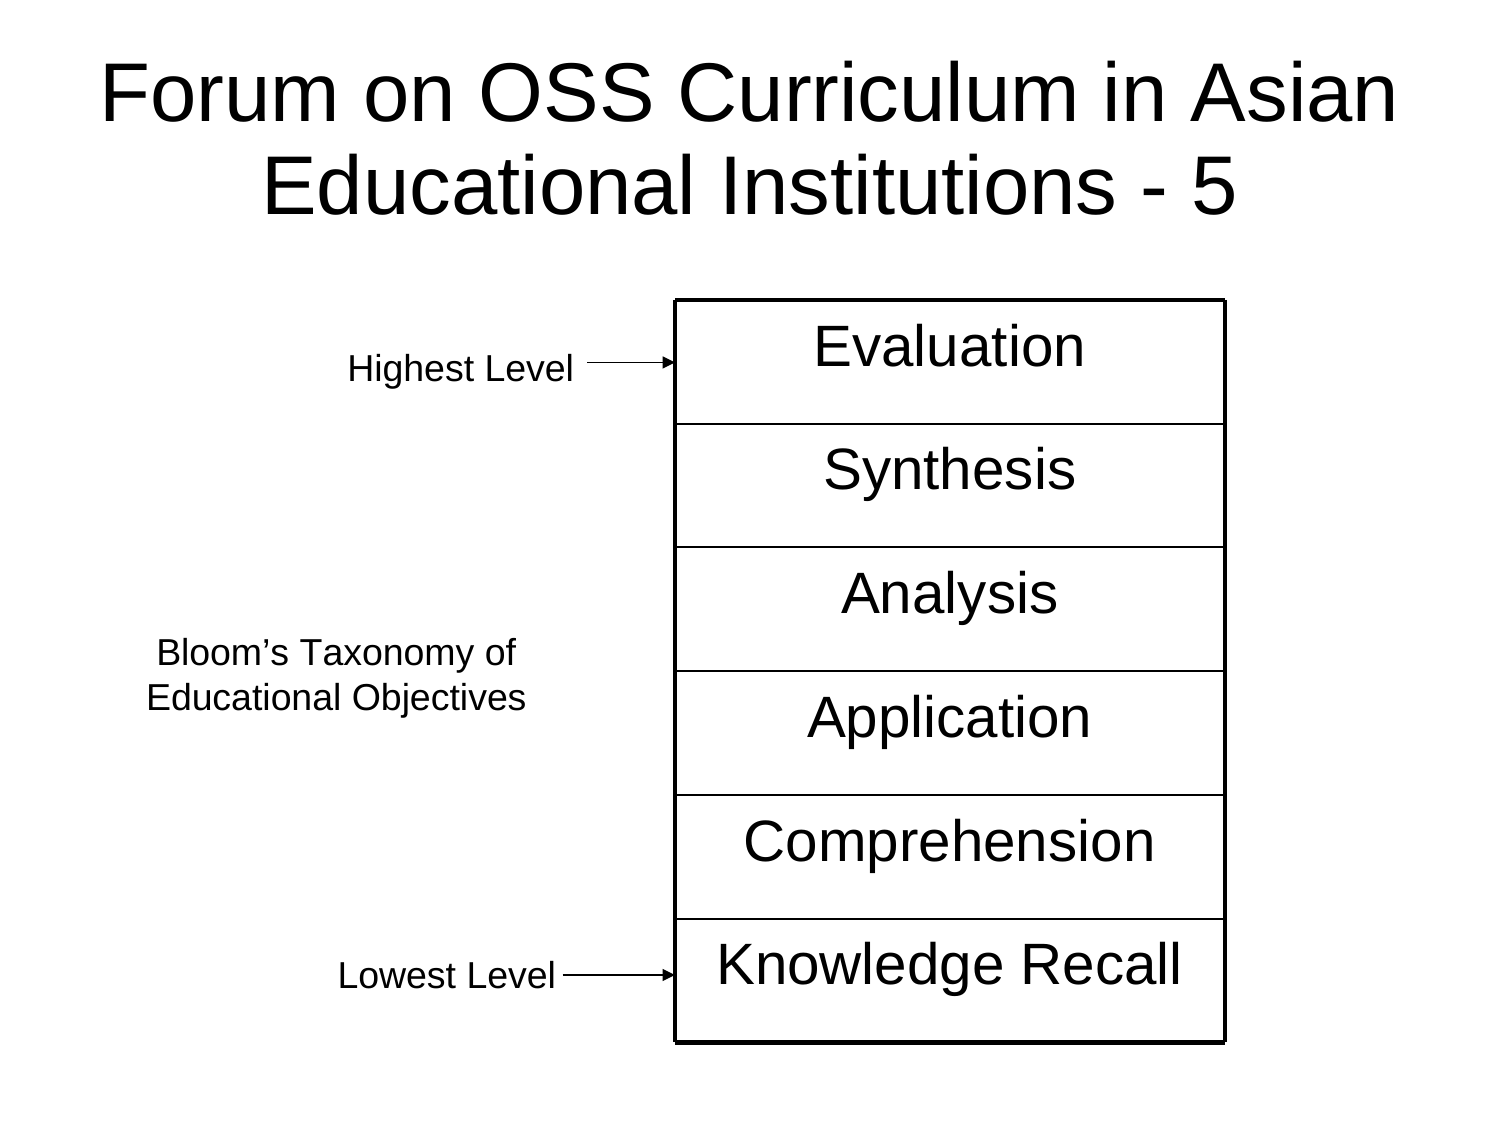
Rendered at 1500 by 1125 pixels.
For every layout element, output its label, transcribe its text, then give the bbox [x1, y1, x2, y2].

text_box Application [677, 672, 1223, 794]
text_box Lowest Level [322, 943, 571, 1004]
text_box Comprehension [677, 796, 1223, 918]
title Forum on OSS Curriculum in Asian Educational Institutions - 5 [75, 31, 1426, 247]
text_box Bloom’s Taxonomy of Educational Objectives [47, 619, 626, 726]
text_box Synthesis [677, 425, 1223, 546]
text_box Knowledge Recall [677, 920, 1223, 1040]
text_box Highest Level [275, 336, 647, 397]
text_box Analysis [677, 548, 1223, 670]
text_box Evaluation [677, 302, 1223, 423]
